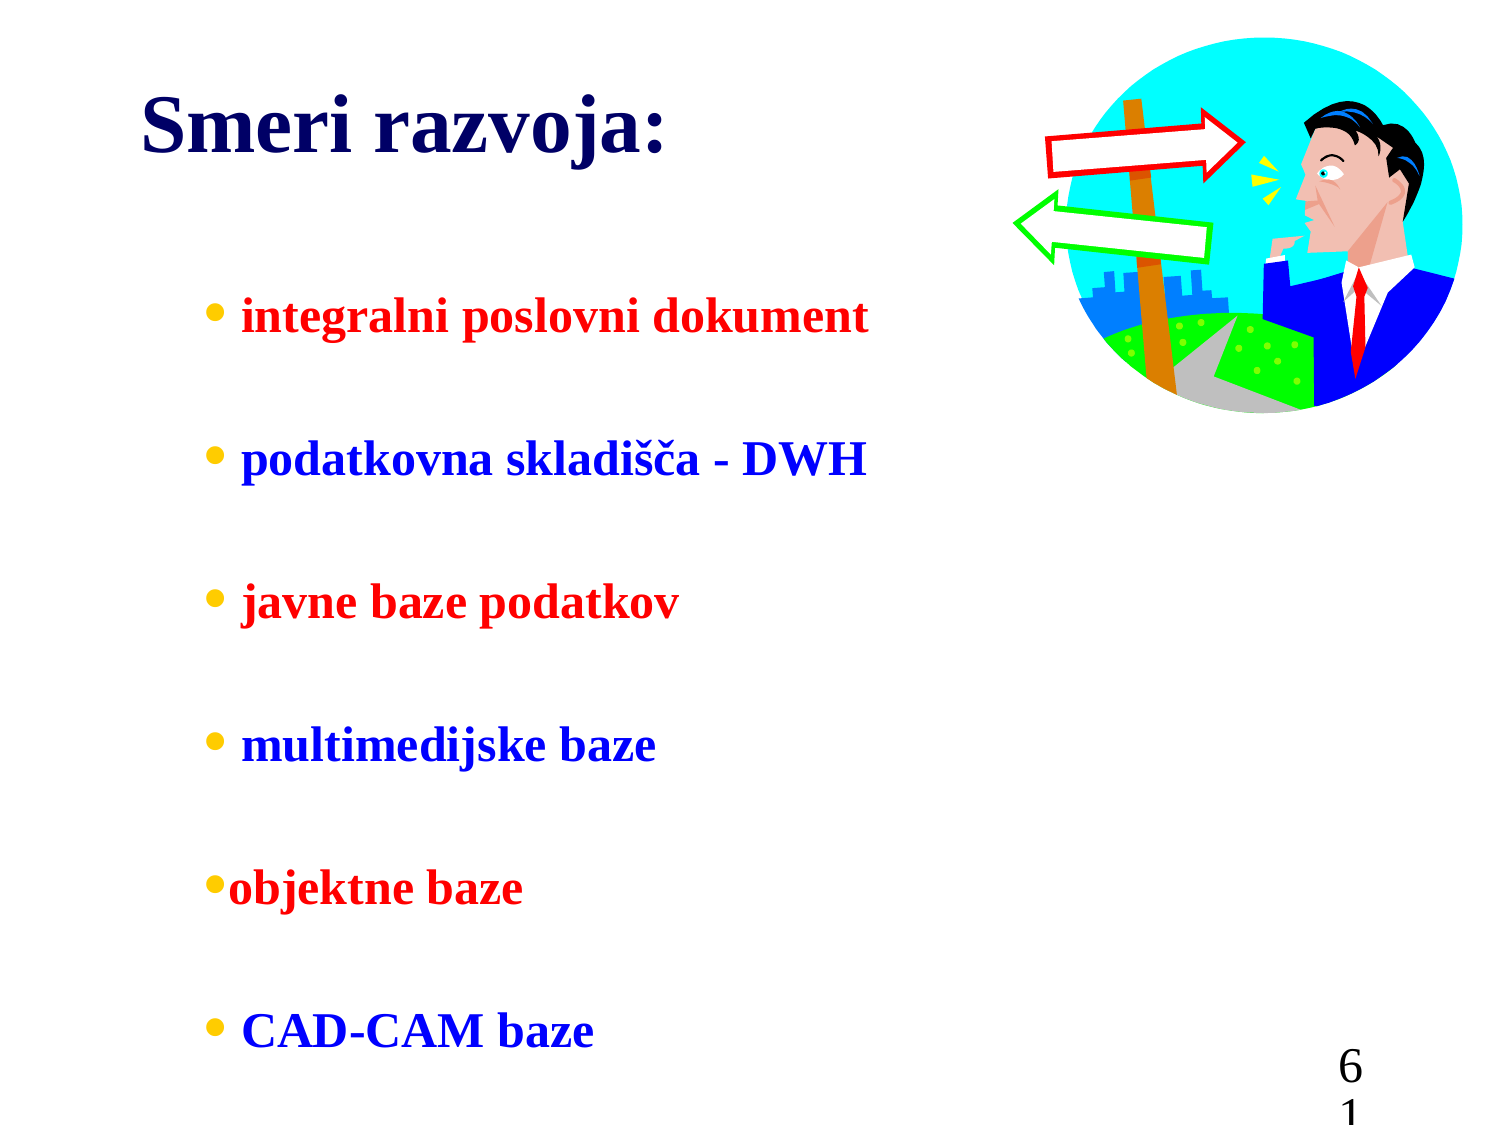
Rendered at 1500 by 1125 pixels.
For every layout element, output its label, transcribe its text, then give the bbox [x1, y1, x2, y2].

text_box Smeri razvoja: [125, 62, 686, 178]
text_box integralni poslovni dokument podatkovna skladišča - DWH javne baze podatkov multimedijske baze objektne baze CAD-CAM baze analiza podatkov (Data Mining) [37, 274, 1113, 1125]
picture [1012, 37, 1463, 414]
